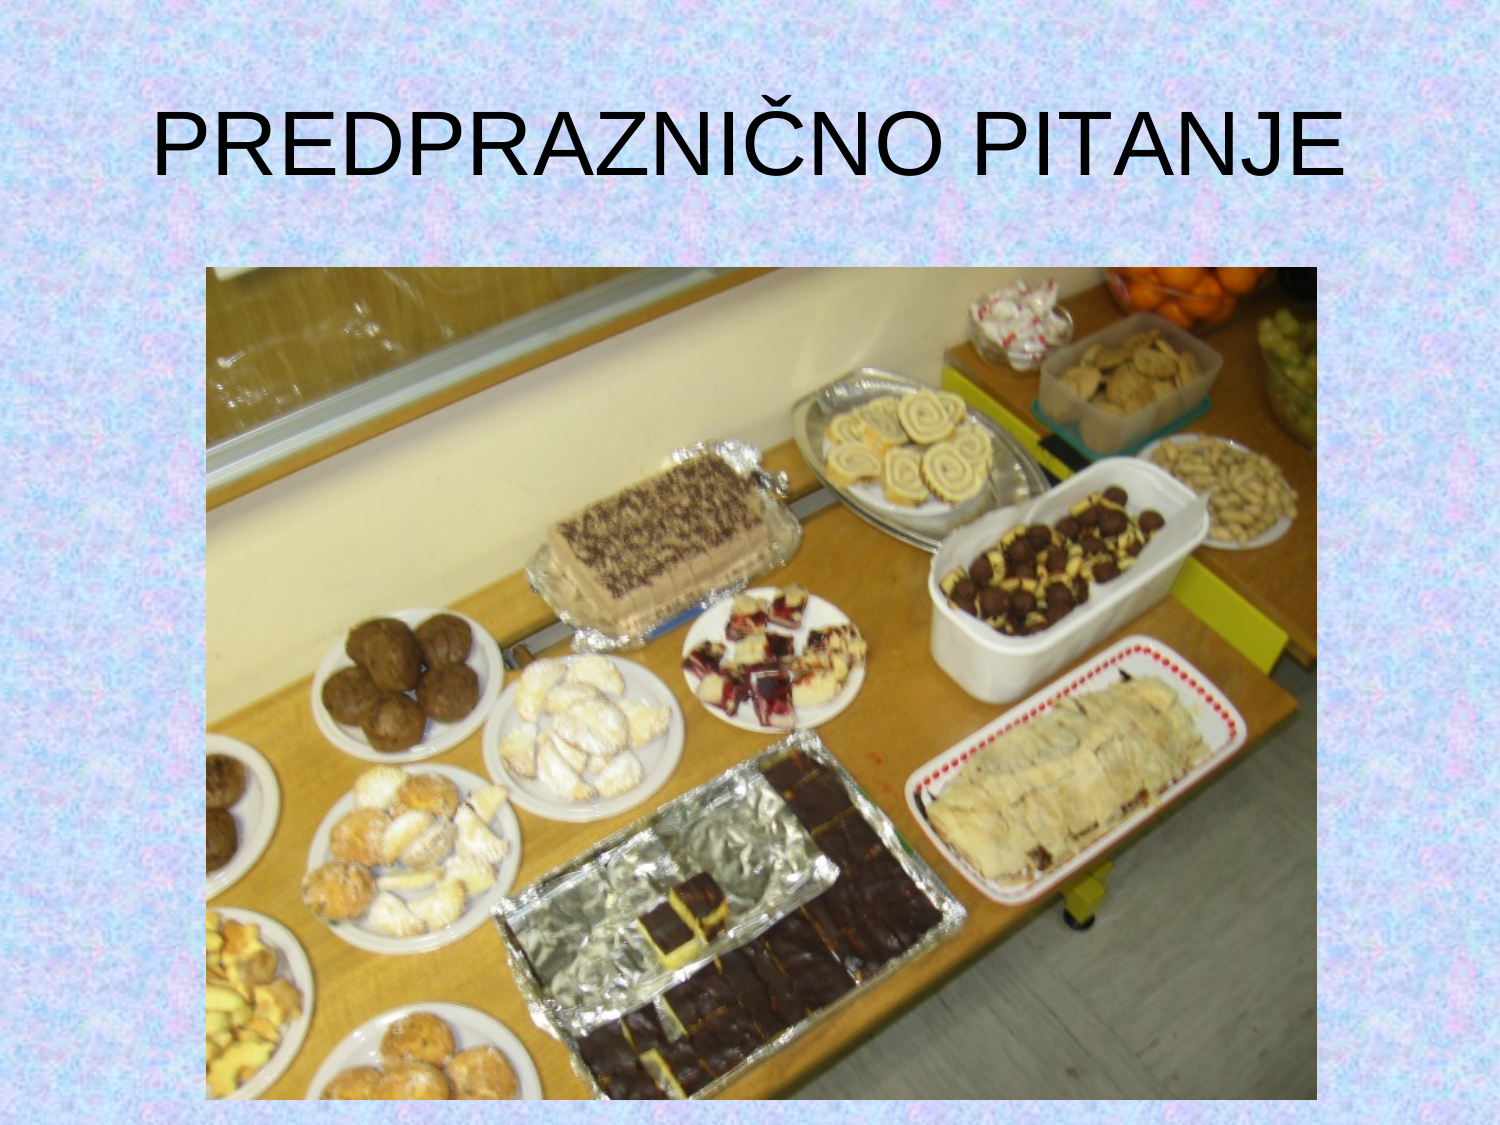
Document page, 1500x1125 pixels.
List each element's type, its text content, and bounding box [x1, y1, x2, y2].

title PREDPRAZNIČNO PITANJE [75, 45, 1426, 233]
picture [0, 0, 1500, 1125]
